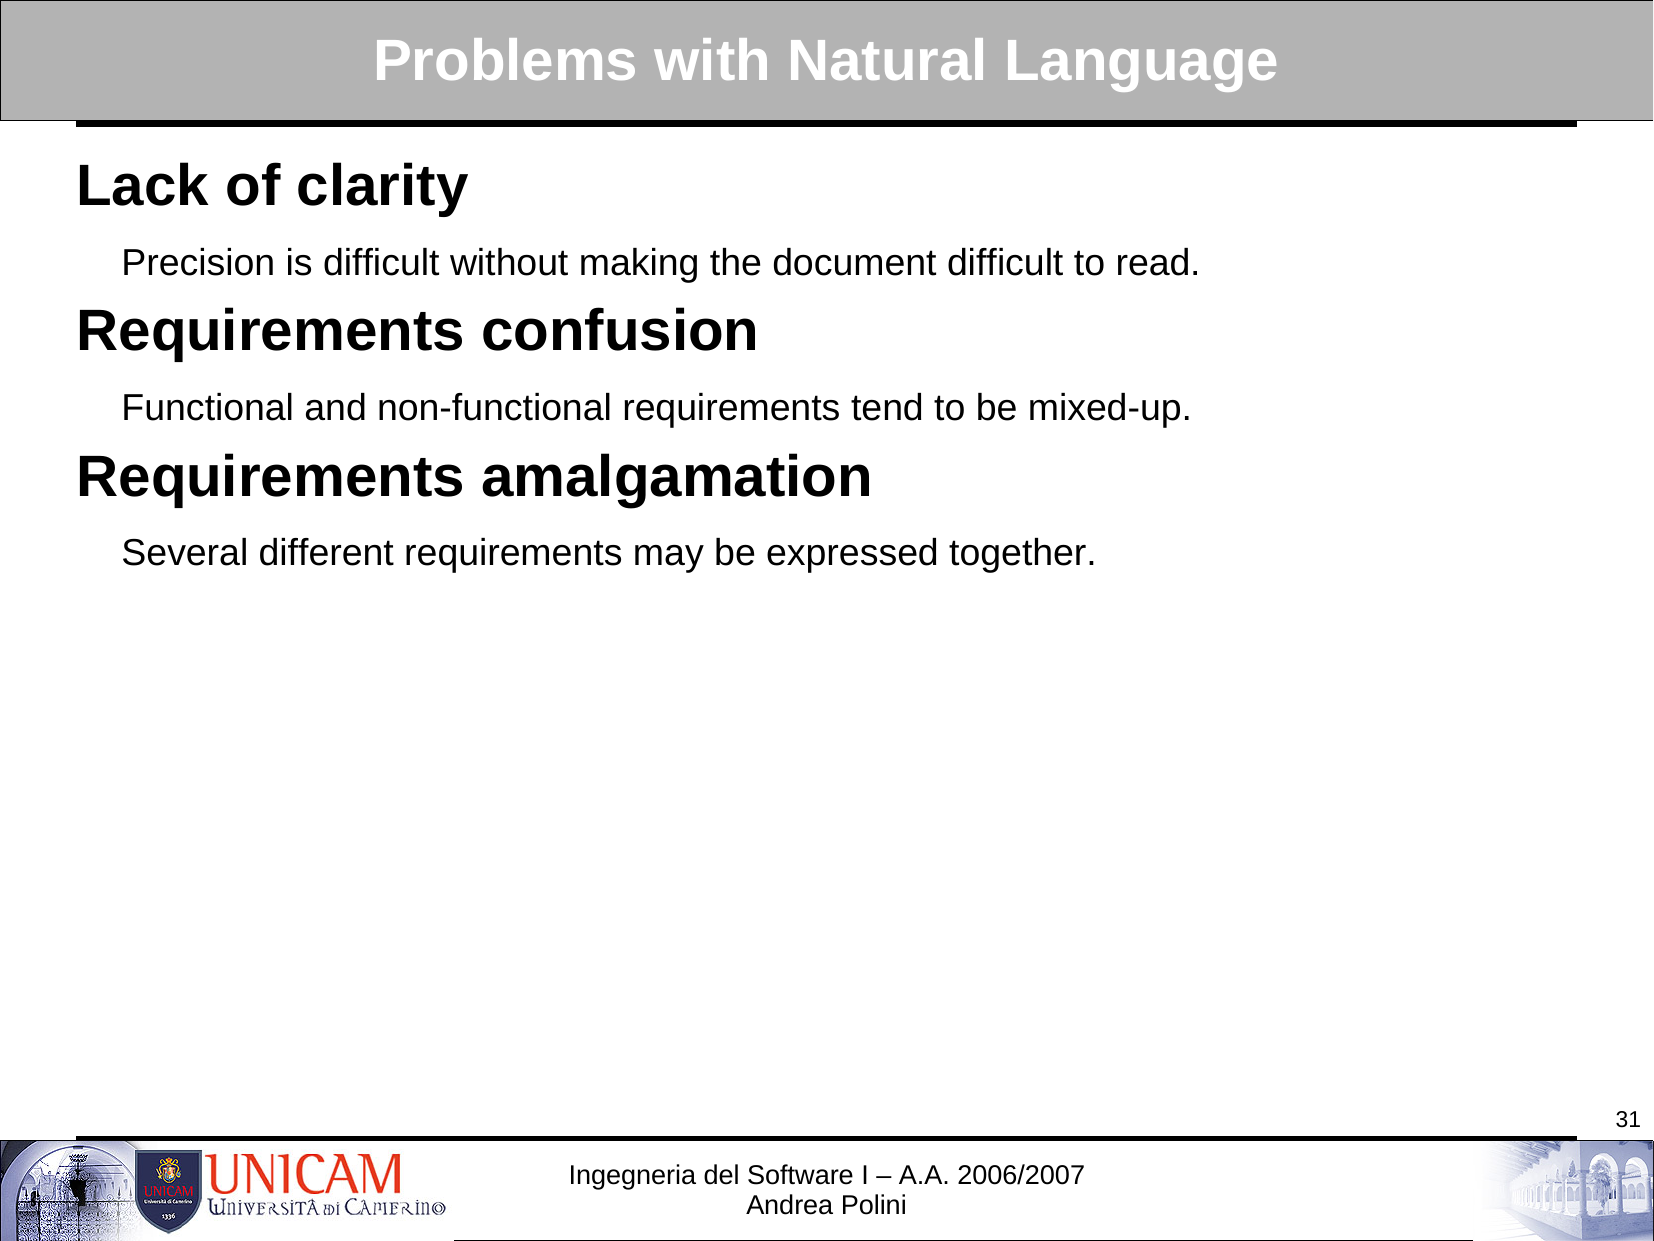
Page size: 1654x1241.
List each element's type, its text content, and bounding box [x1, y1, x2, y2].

title Problems with Natural Language [0, 0, 1653, 121]
picture [1473, 1141, 1654, 1241]
picture [0, 1141, 454, 1241]
list Lack of clarity Precision is difficult without making the document difficult to read. Requirements confusion Functional and non-functional requirements tend to be mixed-up. Requirements amalgamation Several different requirements may be expressed together. [76, 152, 1577, 700]
